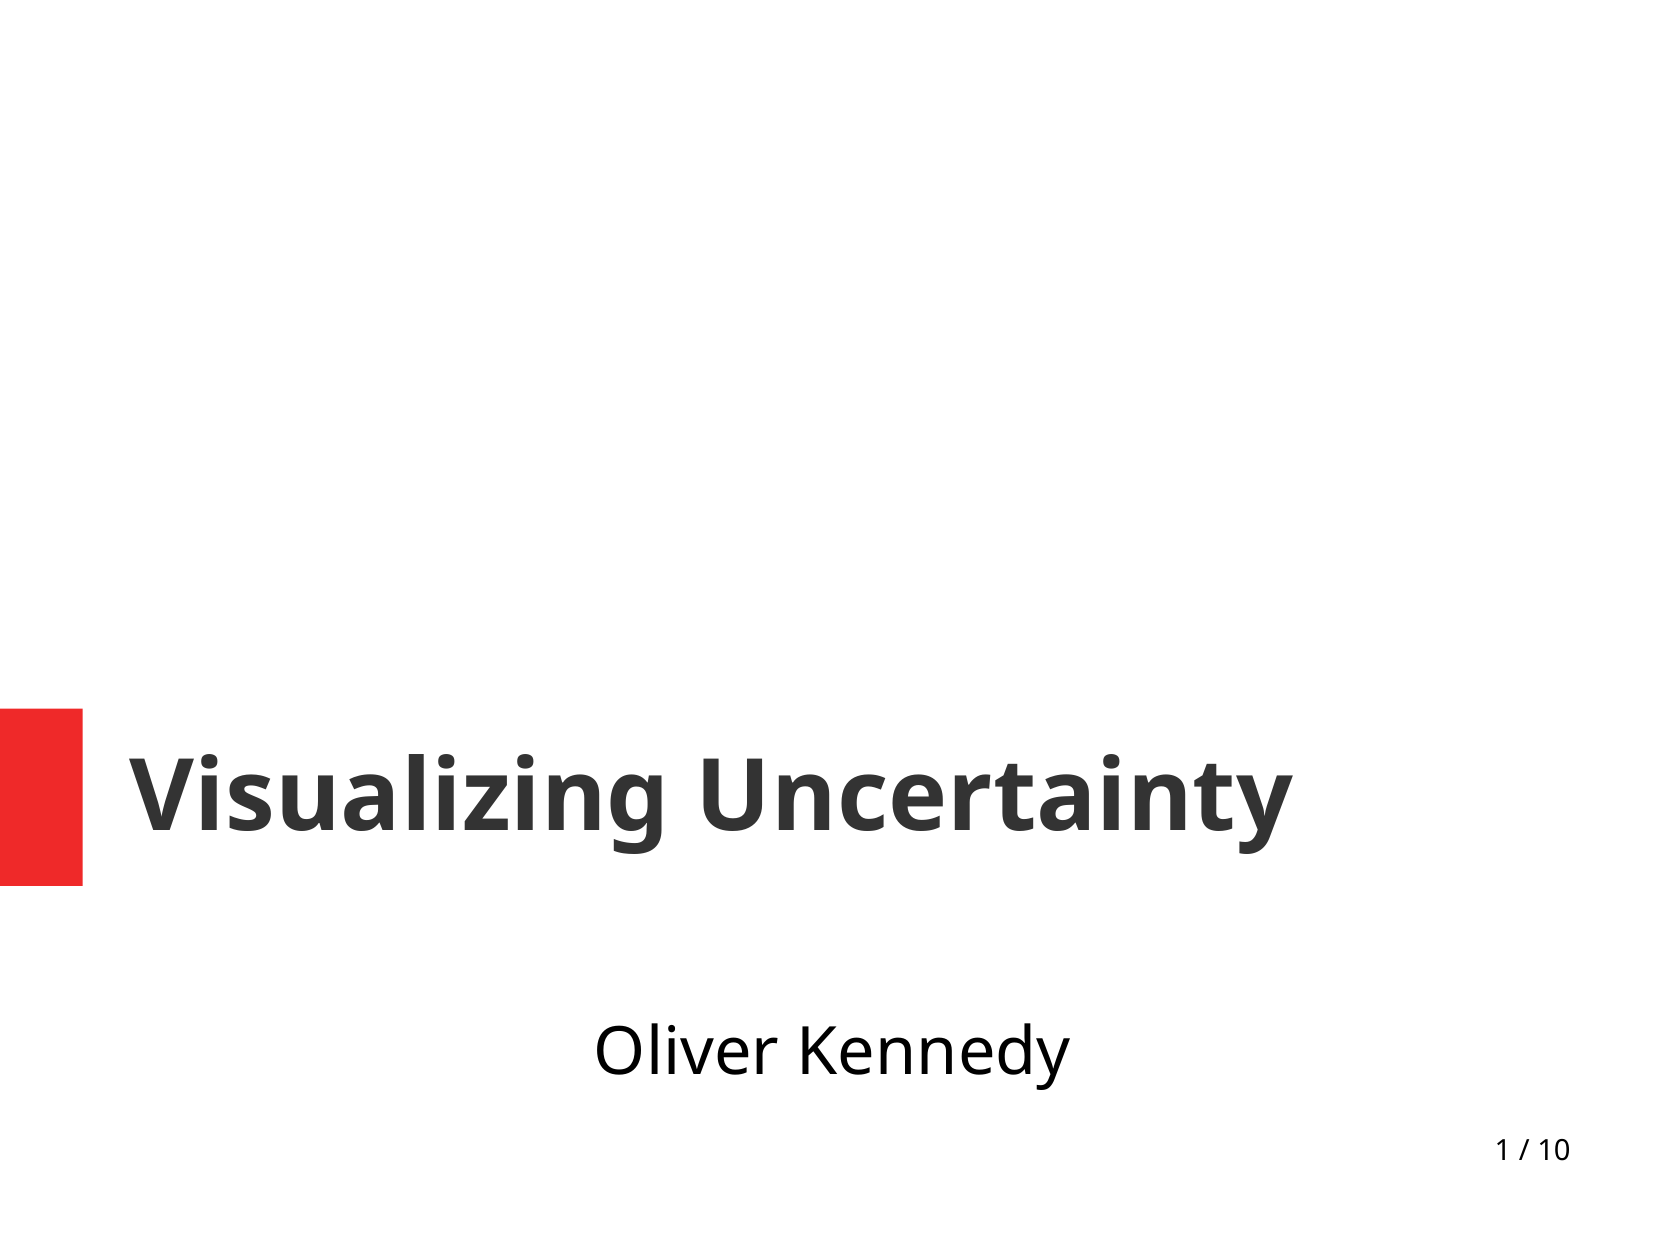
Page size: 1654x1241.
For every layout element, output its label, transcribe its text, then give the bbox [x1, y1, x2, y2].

title Visualizing Uncertainty [129, 655, 1536, 928]
subtitle Oliver Kennedy [129, 968, 1536, 1130]
